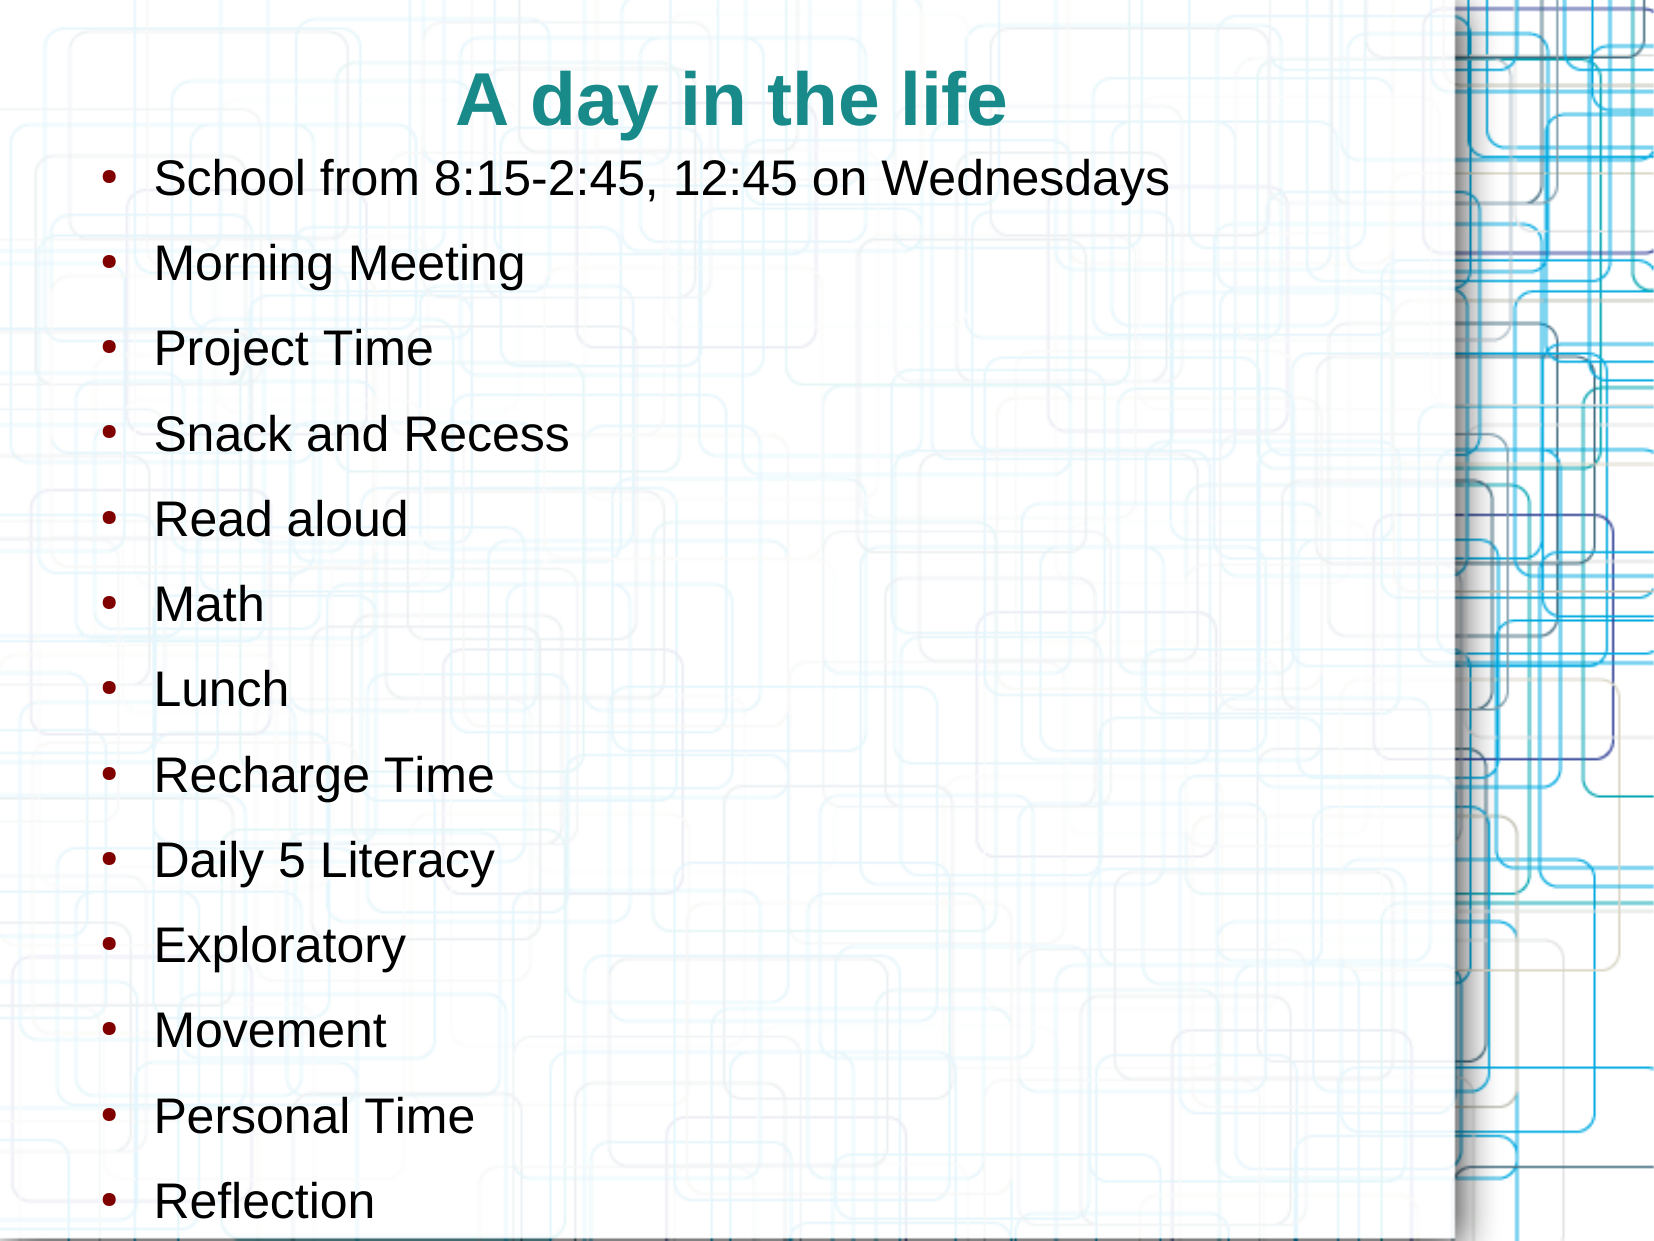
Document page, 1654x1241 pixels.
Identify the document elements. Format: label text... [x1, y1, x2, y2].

picture [0, 0, 1654, 1241]
list School from 8:15-2:45, 12:45 on Wednesdays Morning Meeting Project Time Snack and Recess Read aloud Math Lunch Recharge Time Daily 5 Literacy Exploratory Movement Personal Time Reflection [82, 150, 1418, 1230]
title A day in the life [120, 19, 1366, 150]
